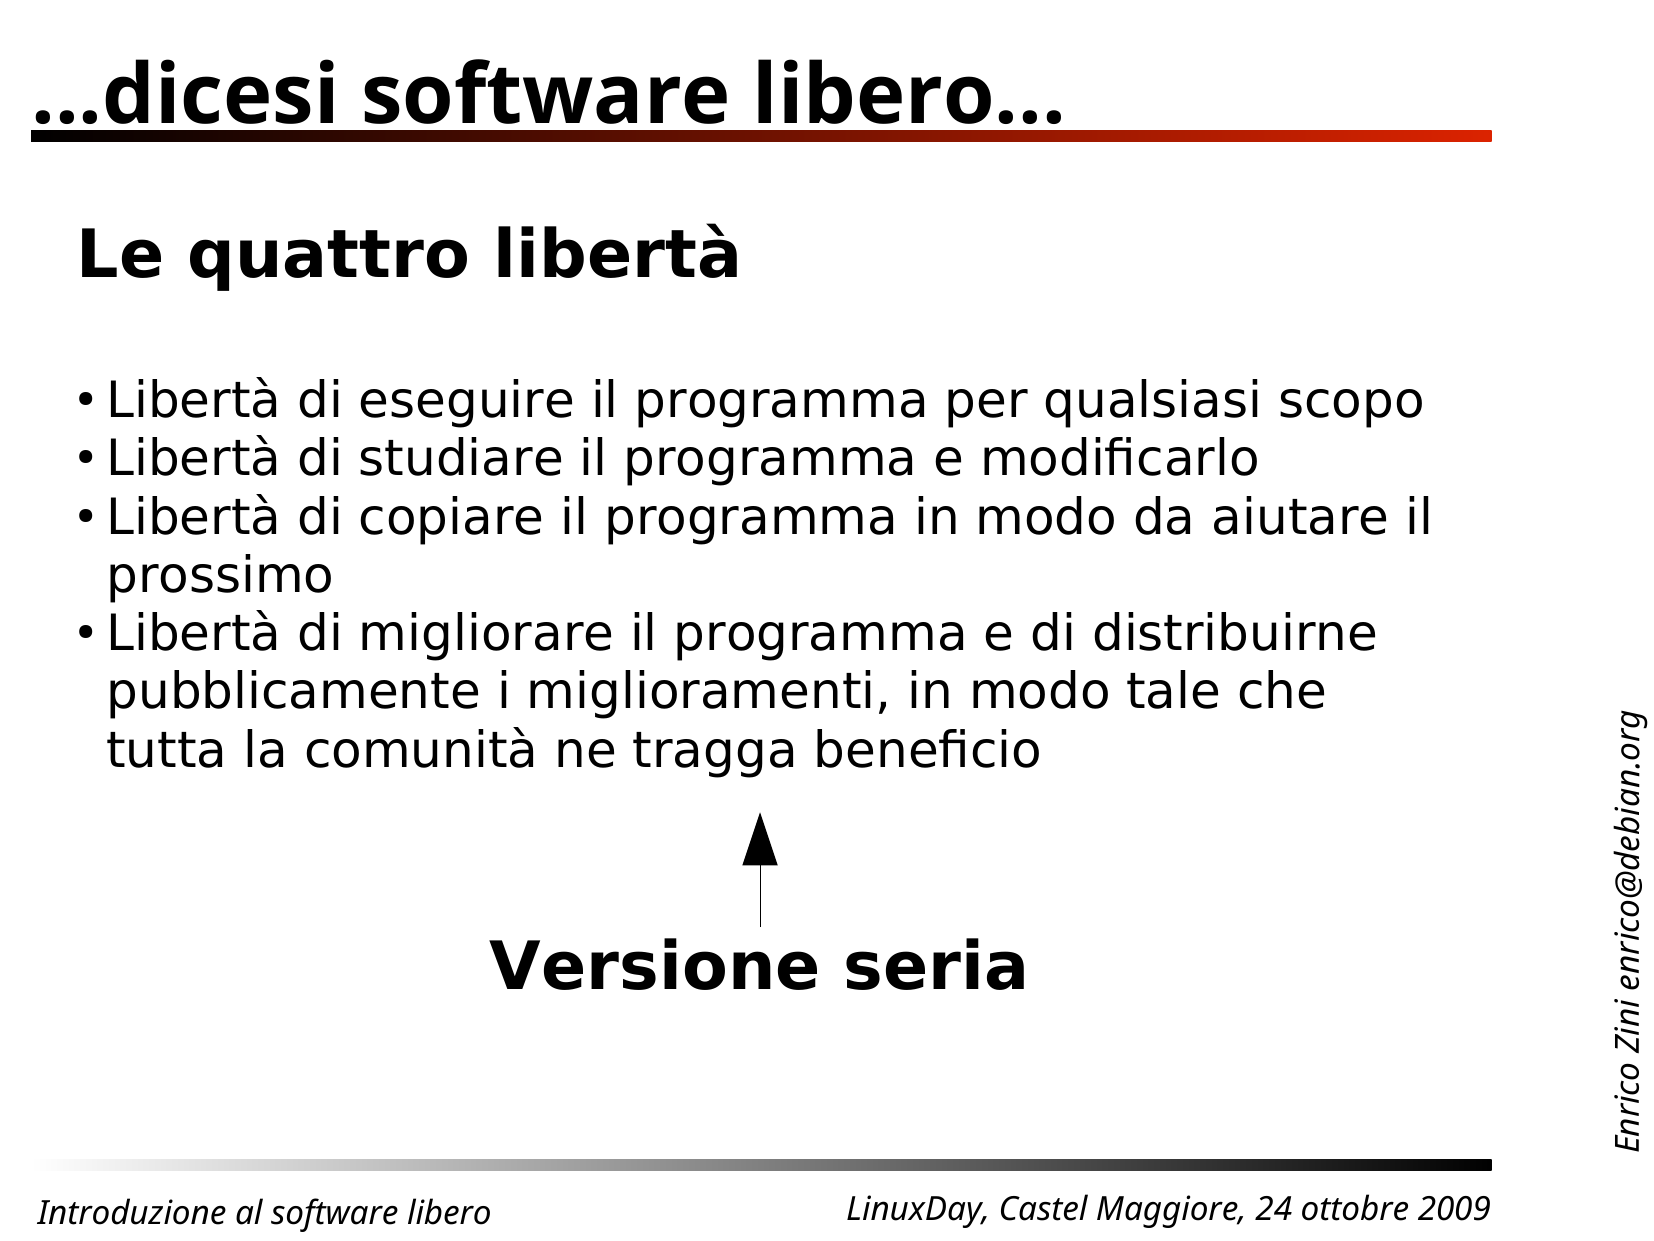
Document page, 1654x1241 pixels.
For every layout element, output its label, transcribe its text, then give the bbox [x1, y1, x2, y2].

text_box ...dicesi software libero... [31, 34, 1438, 168]
text_box Le quattro libertà Libertà di eseguire il programma per qualsiasi scopo Libertà di studiare il programma e modificarlo Libertà di copiare il programma in modo da aiutare il prossimo Libertà di migliorare il programma e di distribuirne pubblicamente i miglioramenti, in modo tale che tutta la comunità ne tragga beneficio [76, 215, 1444, 813]
text_box Versione seria [489, 927, 1031, 1006]
